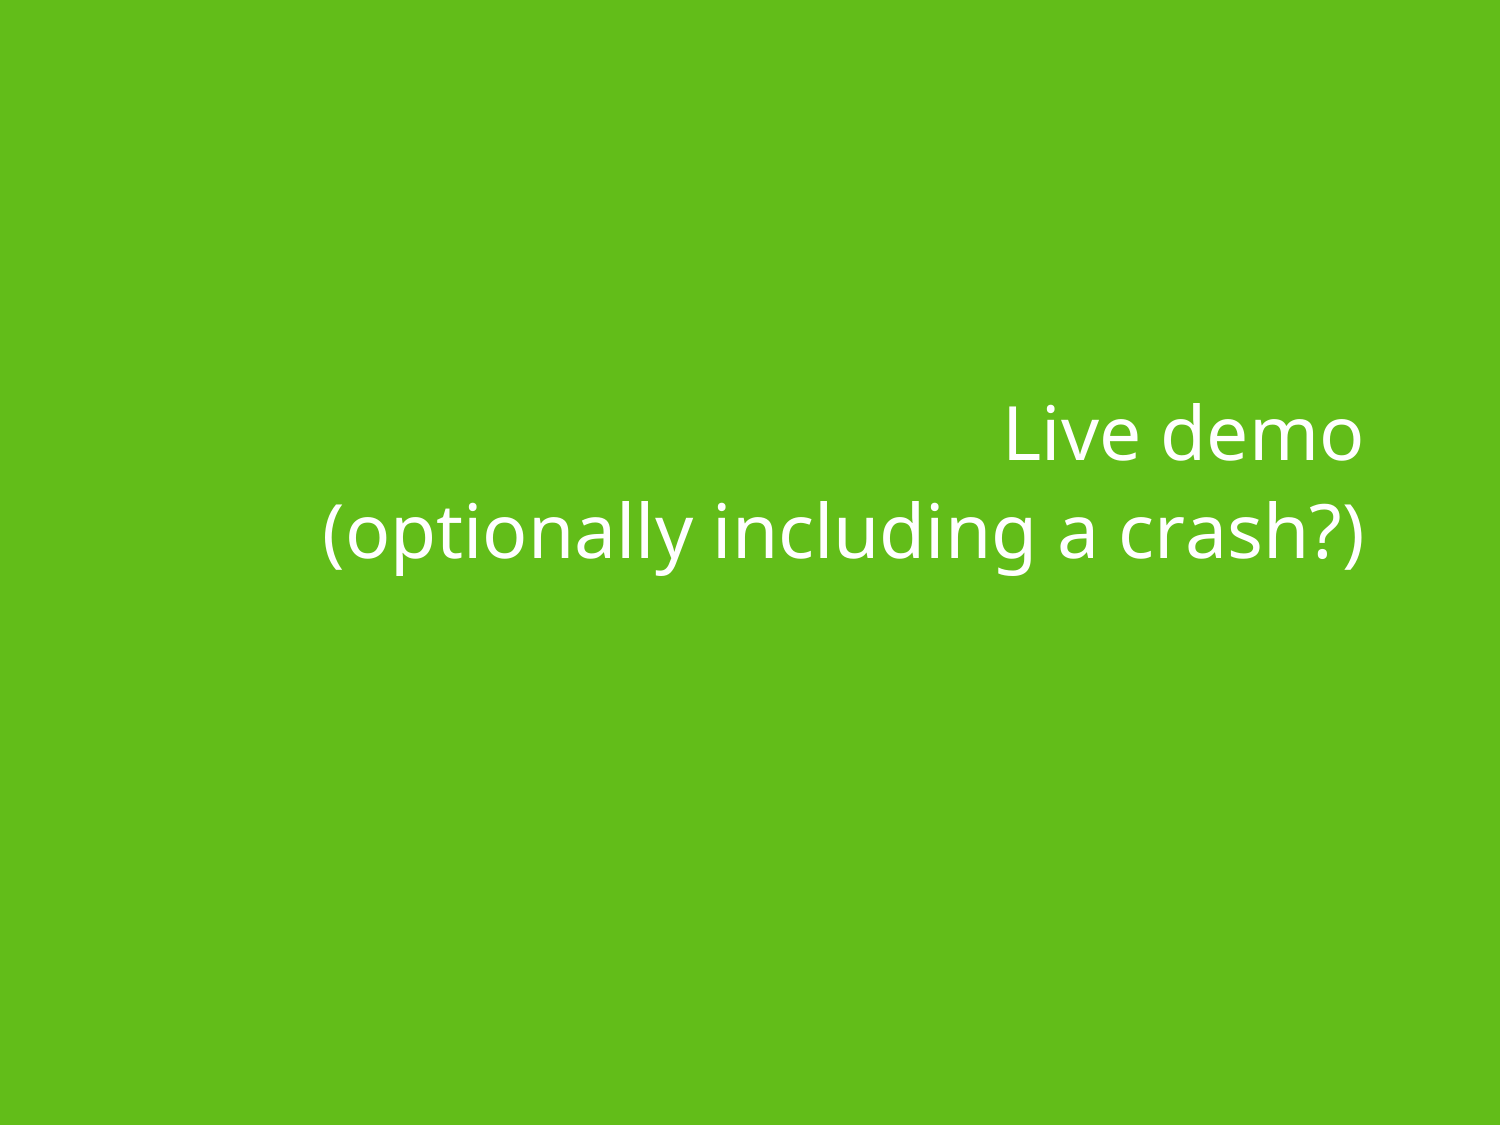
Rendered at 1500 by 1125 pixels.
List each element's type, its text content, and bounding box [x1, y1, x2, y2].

title Live demo (optionally including a crash?) [245, 386, 1380, 575]
